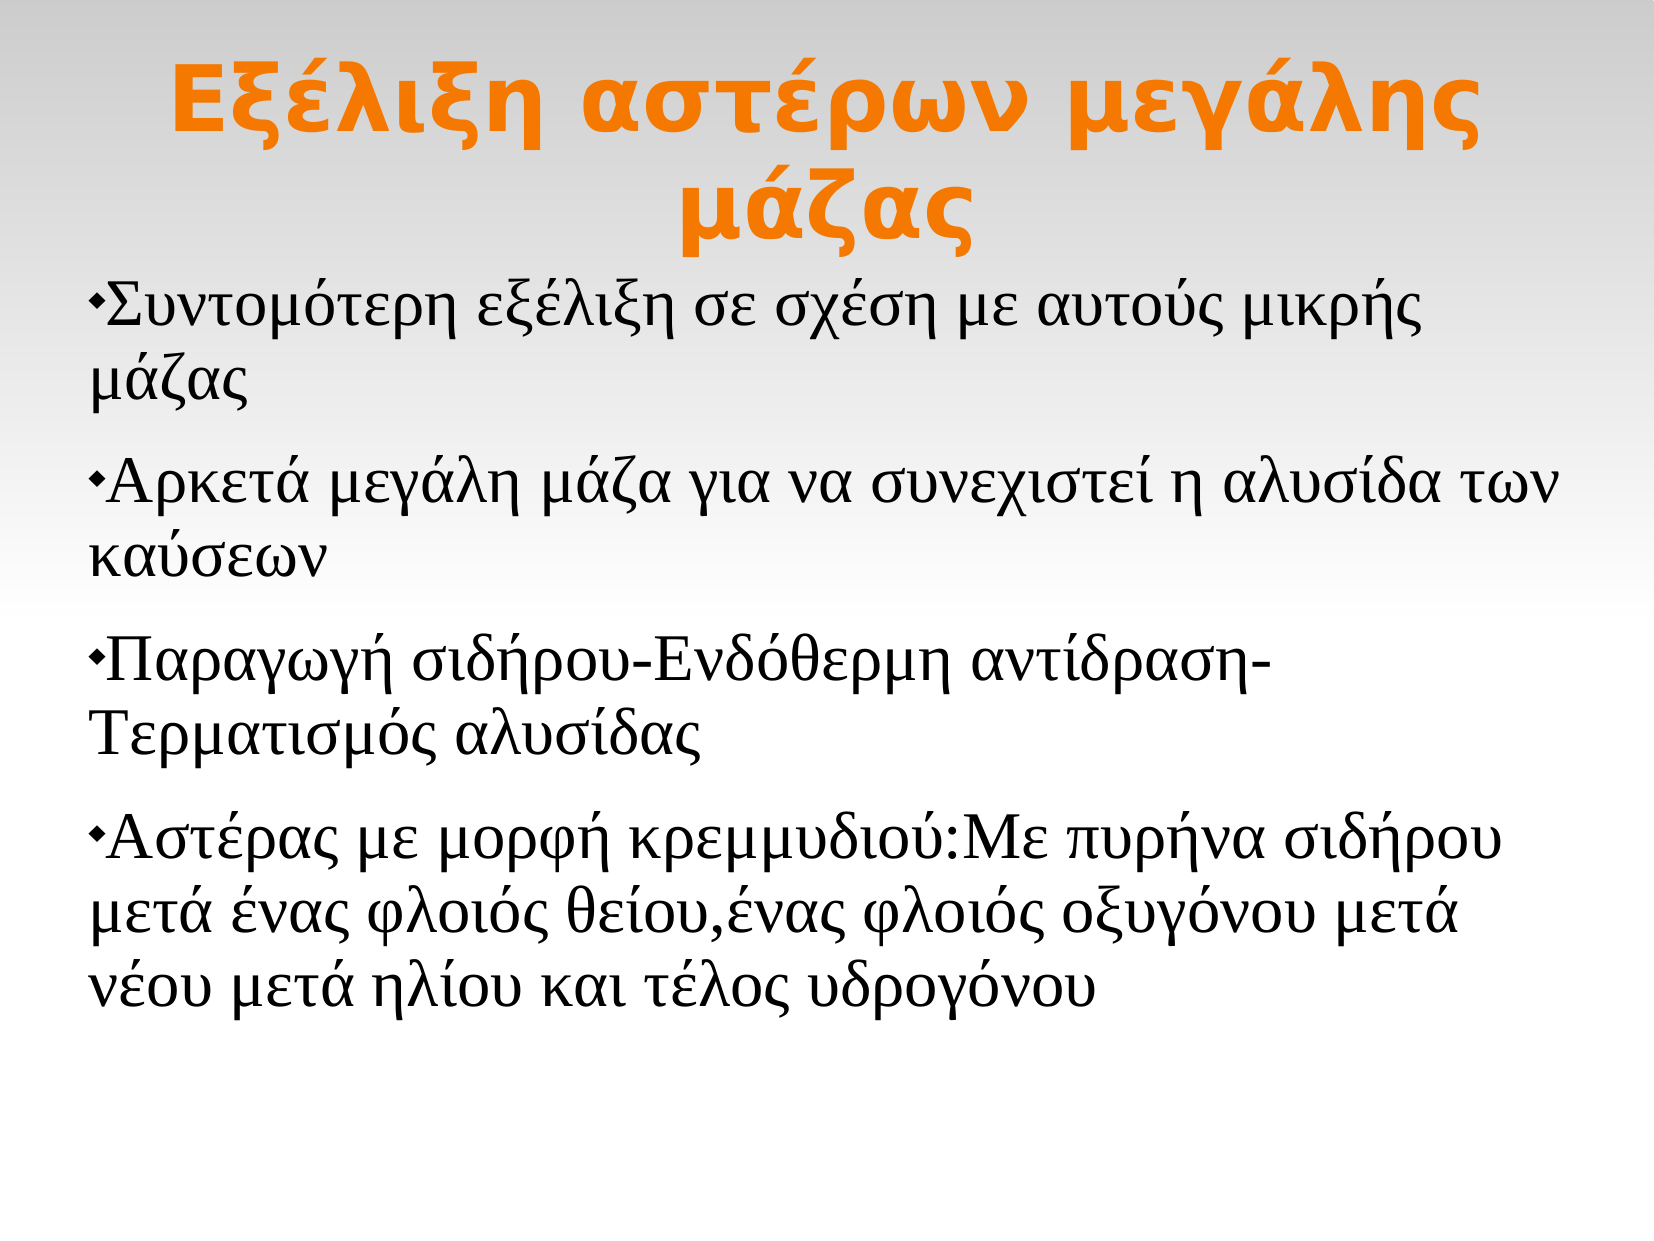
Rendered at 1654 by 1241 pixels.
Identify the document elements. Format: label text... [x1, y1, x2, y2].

title Εξέλιξη αστέρων μεγάλης μάζας [82, 45, 1571, 260]
list Συντομότερη εξέλιξη σε σχέση με αυτούς μικρής μάζας Αρκετά μεγάλη μάζα για να συνεχιστεί η αλυσίδα των καύσεων Παραγωγή σιδήρου-Ενδόθερμη αντίδραση-Τερματισμός αλυσίδας Αστέρας με μορφή κρεμμυδιού:Με πυρήνα σιδήρου μετά ένας φλοιός θείου,ένας φλοιός οξυγόνου μετά νέου μετά ηλίου και τέλος υδρογόνου [88, 265, 1571, 1127]
